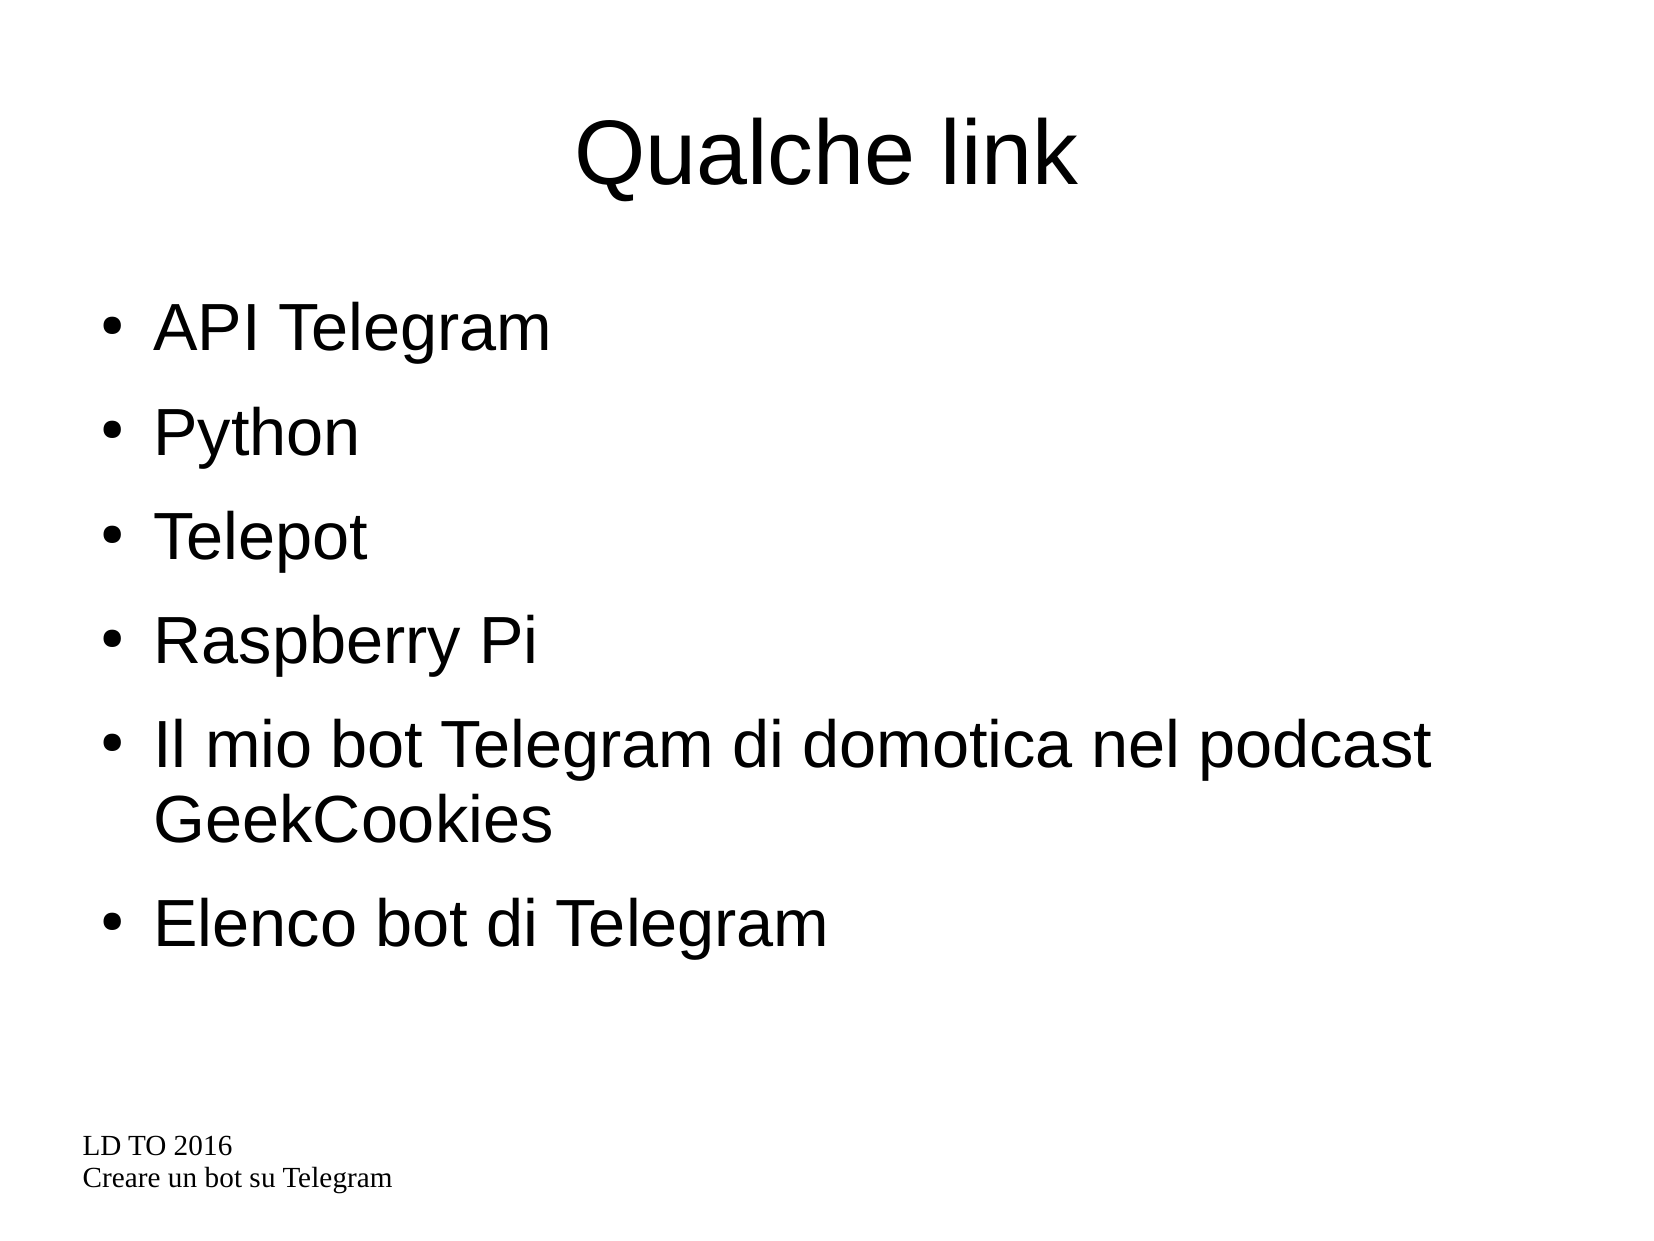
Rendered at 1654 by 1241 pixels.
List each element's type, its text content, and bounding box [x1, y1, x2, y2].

title Qualche link [82, 49, 1571, 257]
list API Telegram Python Telepot Raspberry Pi Il mio bot Telegram di domotica nel podcast GeekCookies Elenco bot di Telegram [82, 290, 1571, 1010]
